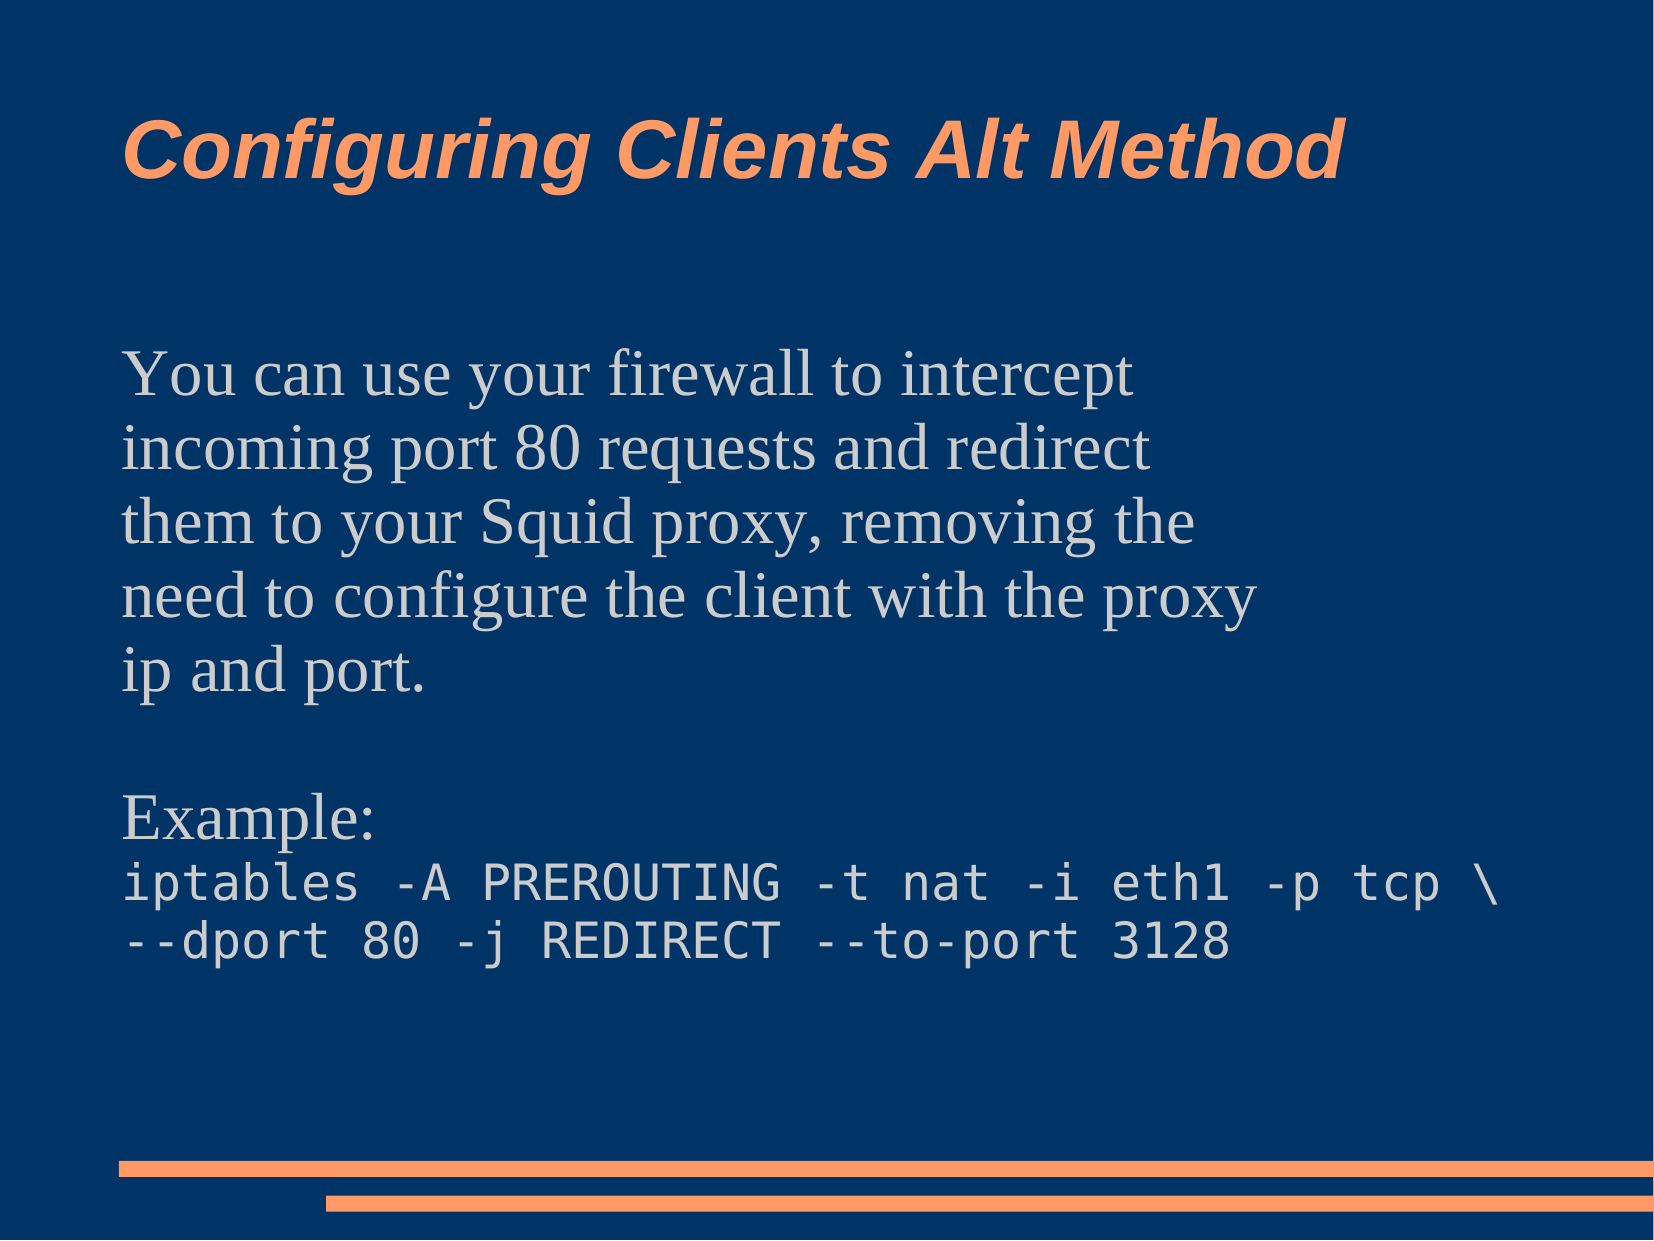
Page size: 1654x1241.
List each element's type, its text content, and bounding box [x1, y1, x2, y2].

title Configuring Clients Alt Method [121, 46, 1534, 254]
subtitle You can use your firewall to intercept incoming port 80 requests and redirect them to your Squid proxy, removing the need to configure the client with the proxy ip and port. Example: iptables -A PREROUTING -t nat -i eth1 -p tcp \ --dport 80 -j REDIRECT --to-port 3128 [121, 305, 1561, 1149]
